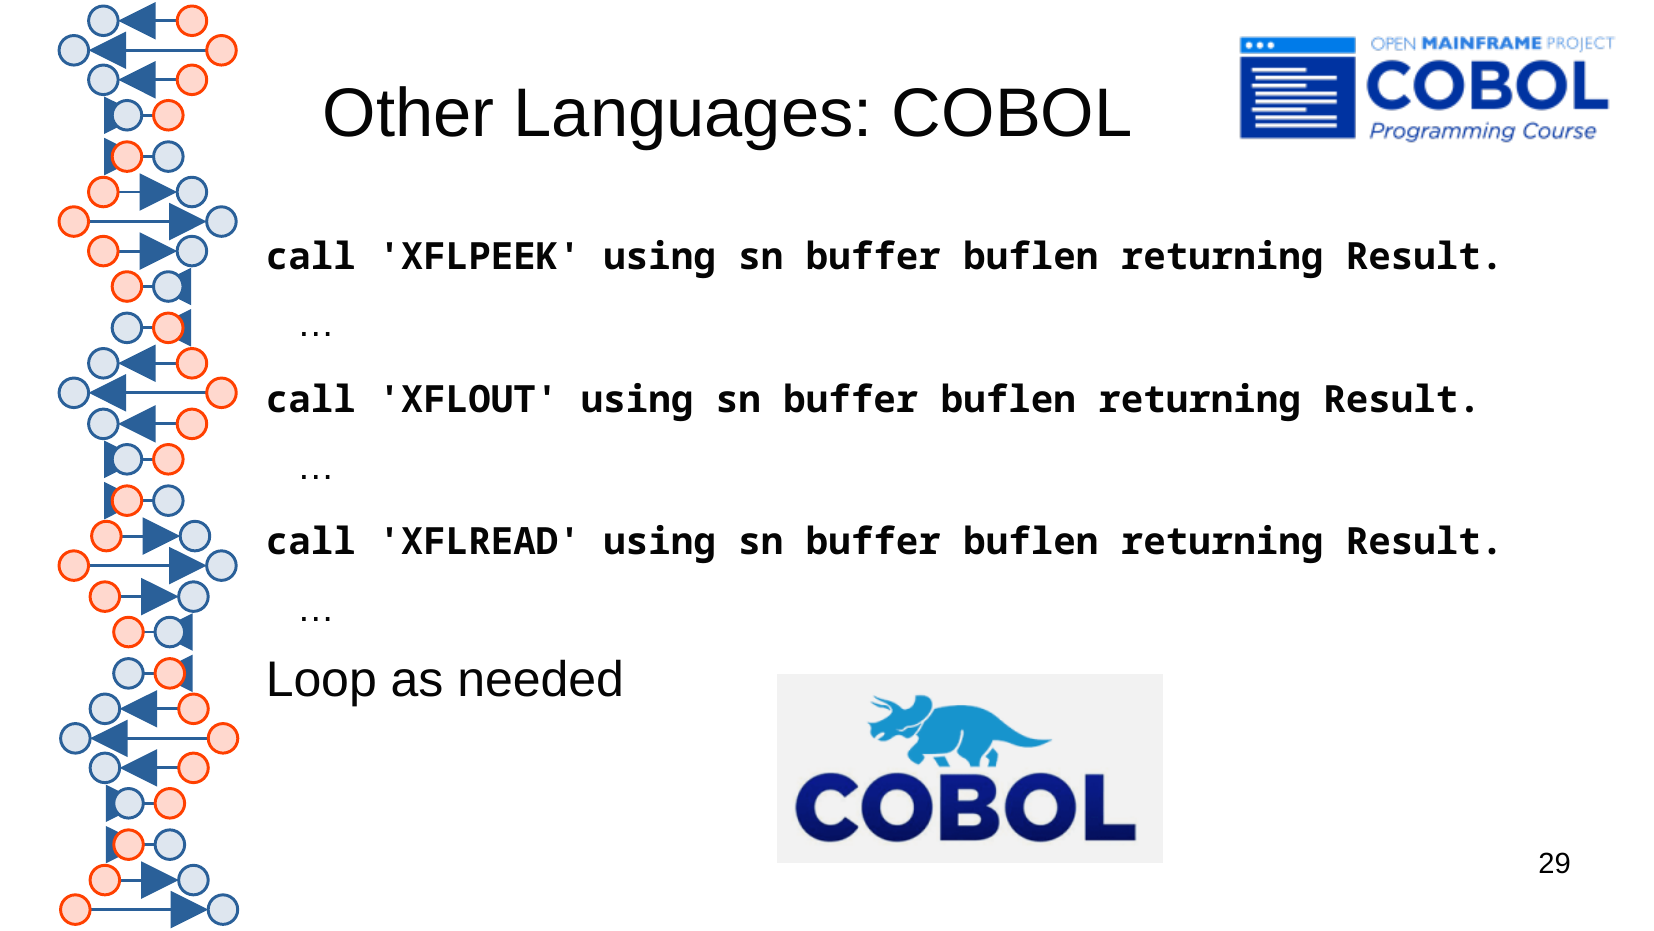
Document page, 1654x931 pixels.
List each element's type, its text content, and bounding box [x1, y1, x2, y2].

list call 'XFLPEEK' using sn buffer buflen returning Result. … call 'XFLOUT' using sn buffer buflen returning Result. … call 'XFLREAD' using sn buffer buflen returning Result. … Loop as needed [265, 224, 1595, 901]
title Other Languages: COBOL [265, 35, 1595, 189]
picture [1237, 35, 1619, 144]
picture [777, 674, 1163, 863]
